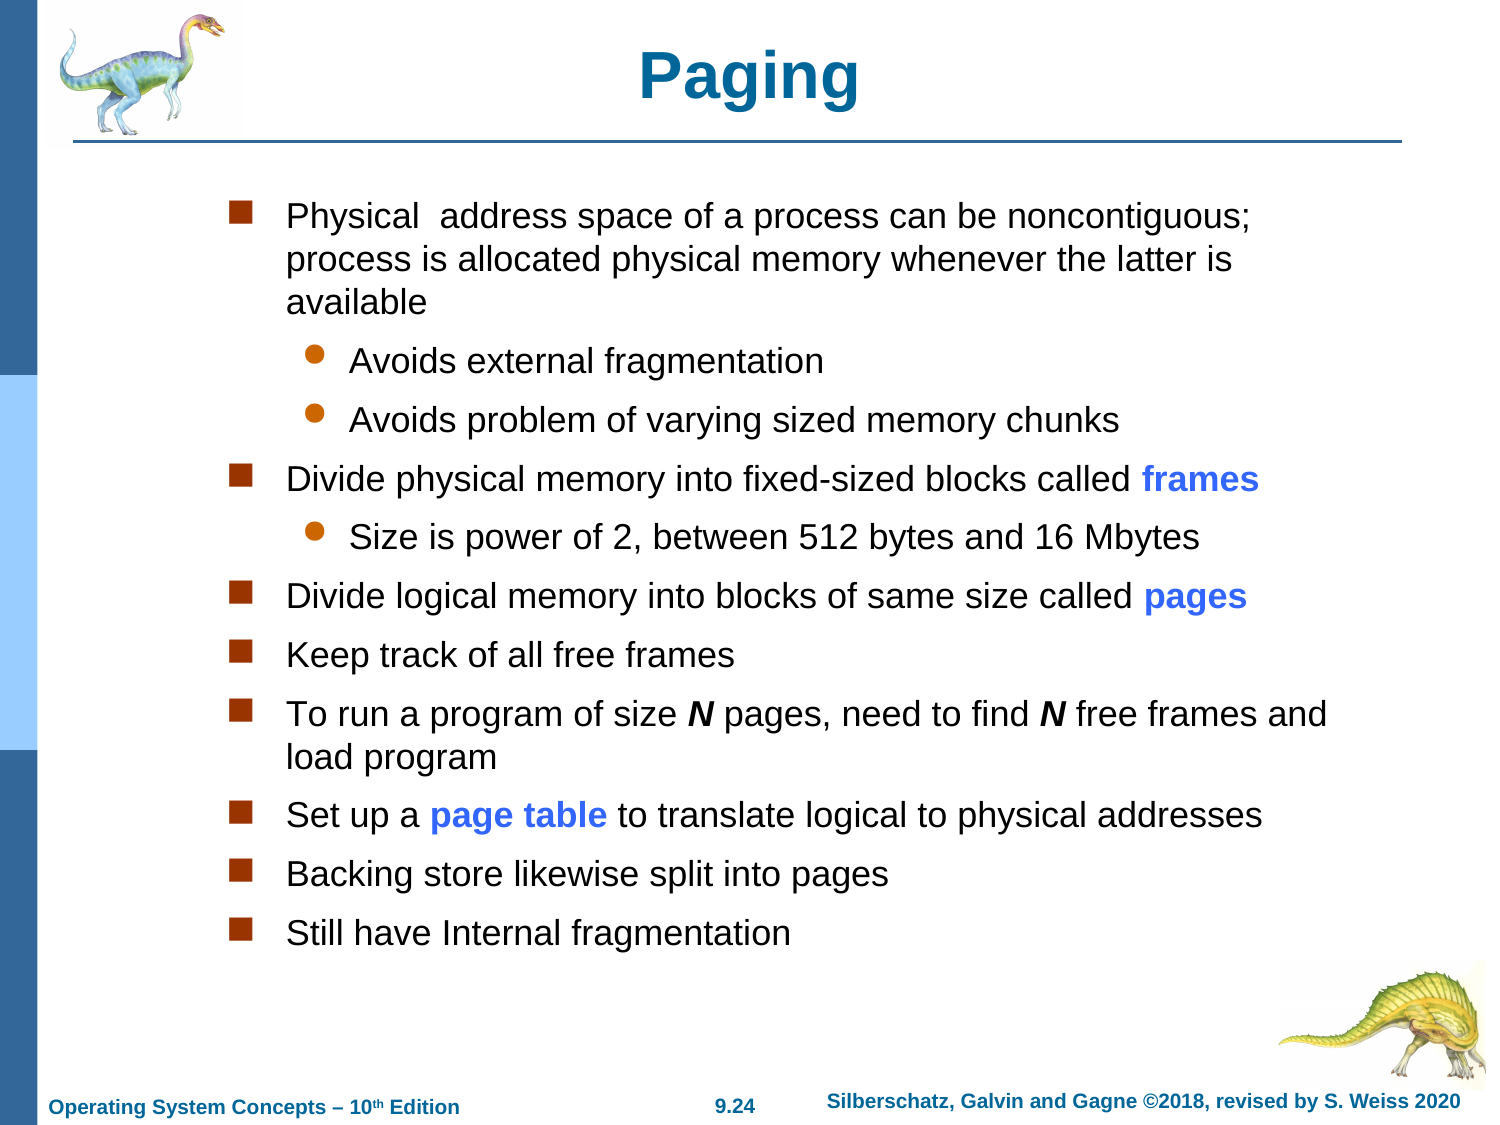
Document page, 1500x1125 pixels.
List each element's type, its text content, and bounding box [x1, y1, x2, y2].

picture [46, 0, 243, 149]
title Paging [75, 24, 1426, 120]
list Physical address space of a process can be noncontiguous; process is allocated physical memory whenever the latter is available Avoids external fragmentation Avoids problem of varying sized memory chunks Divide physical memory into fixed-sized blocks called frames Size is power of 2, between 512 bytes and 16 Mbytes Divide logical memory into blocks of same size called pages Keep track of all free frames To run a program of size N pages, need to find N free frames and load program Set up a page table to translate logical to physical addresses Backing store likewise split into pages Still have Internal fragmentation [216, 185, 1396, 968]
picture [1275, 959, 1486, 1090]
